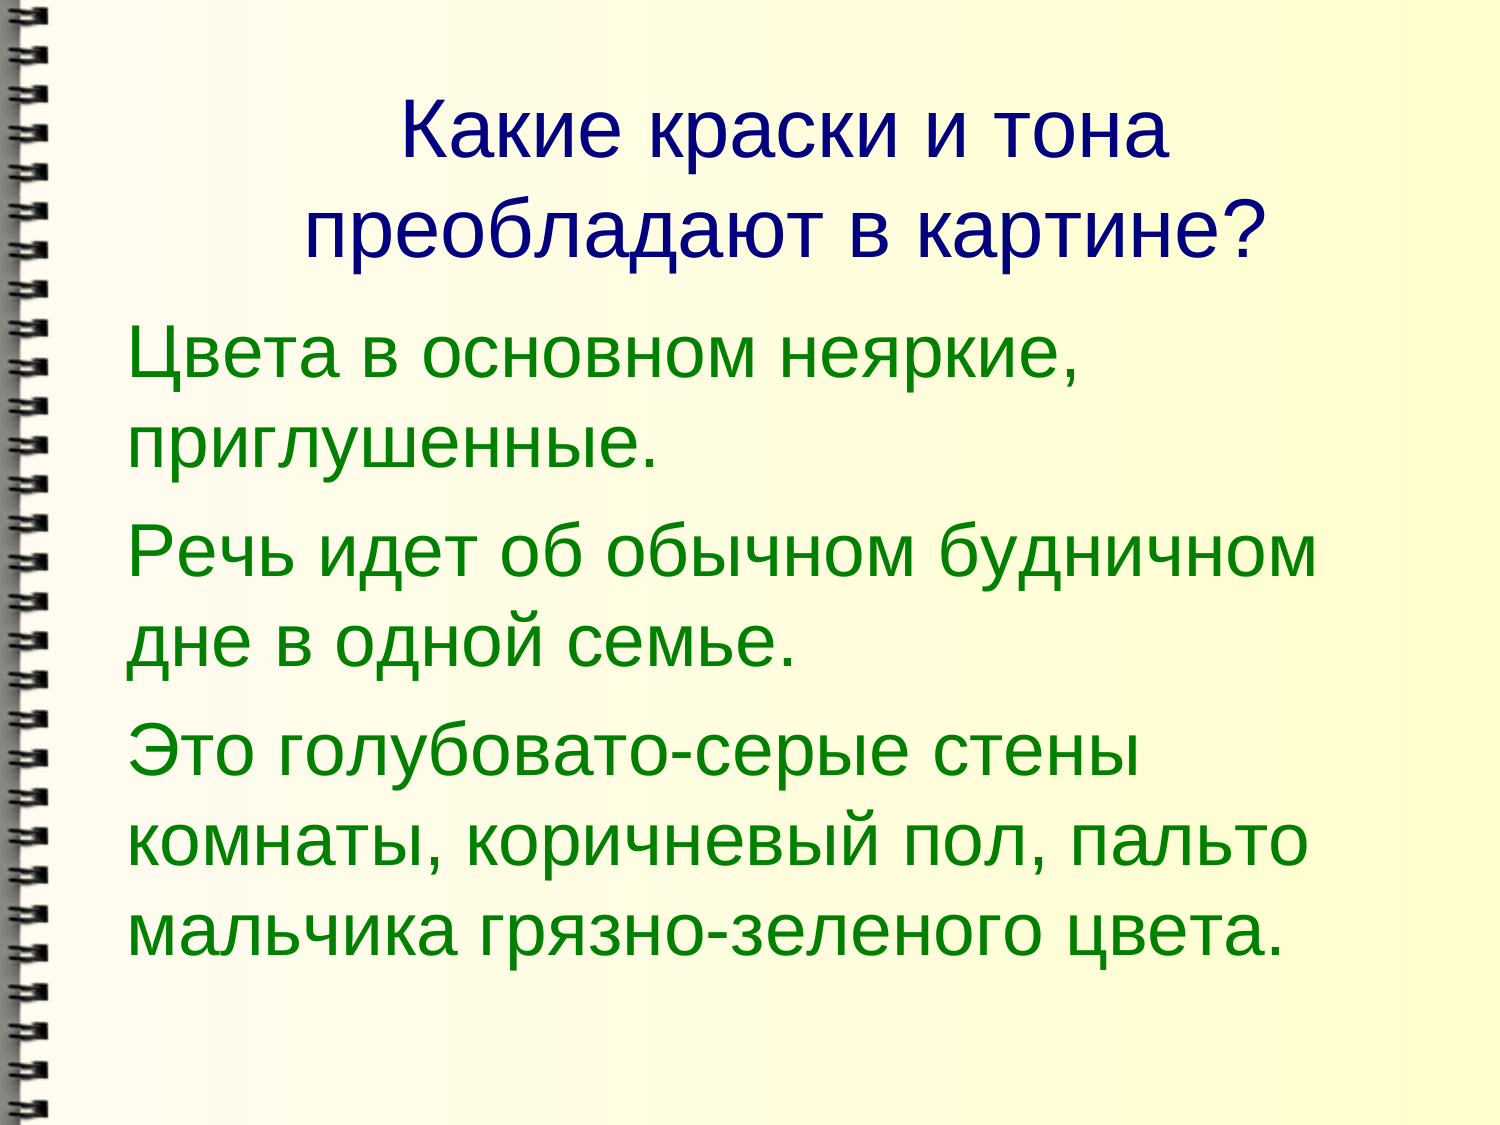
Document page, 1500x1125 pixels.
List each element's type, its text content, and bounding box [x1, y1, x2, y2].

picture [0, 0, 69, 1125]
text_box Цвета в основном неяркие, приглушенные. Речь идет об обычном будничном дне в одной семье. Это голубовато-серые стены комнаты, коричневый пол, пальто мальчика грязно-зеленого цвета. [112, 295, 1471, 979]
text_box Какие краски и тона преобладают в картине? [159, 66, 1412, 282]
